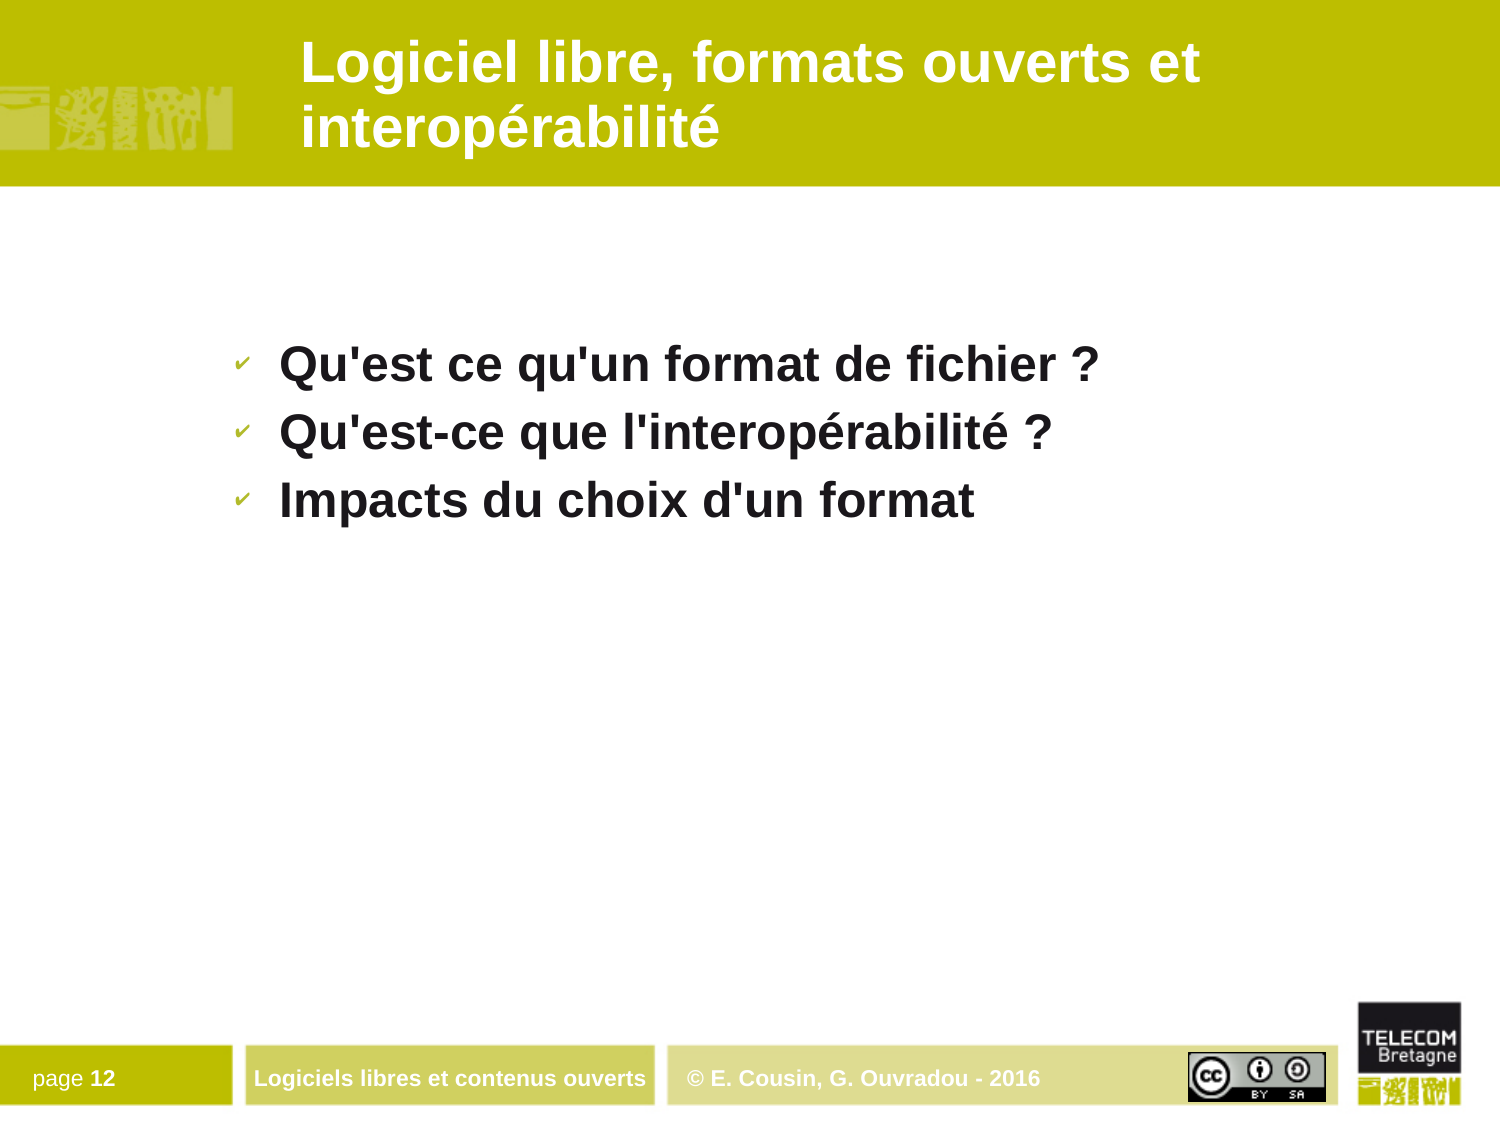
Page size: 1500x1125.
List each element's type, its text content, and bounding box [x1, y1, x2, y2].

list Qu'est ce qu'un format de fichier ? Qu'est-ce que l'interopérabilité ? Impacts du choix d'un format [235, 336, 1459, 1002]
picture [0, 0, 1500, 1125]
title Logiciel libre, formats ouverts et interopérabilité [300, 23, 1459, 166]
